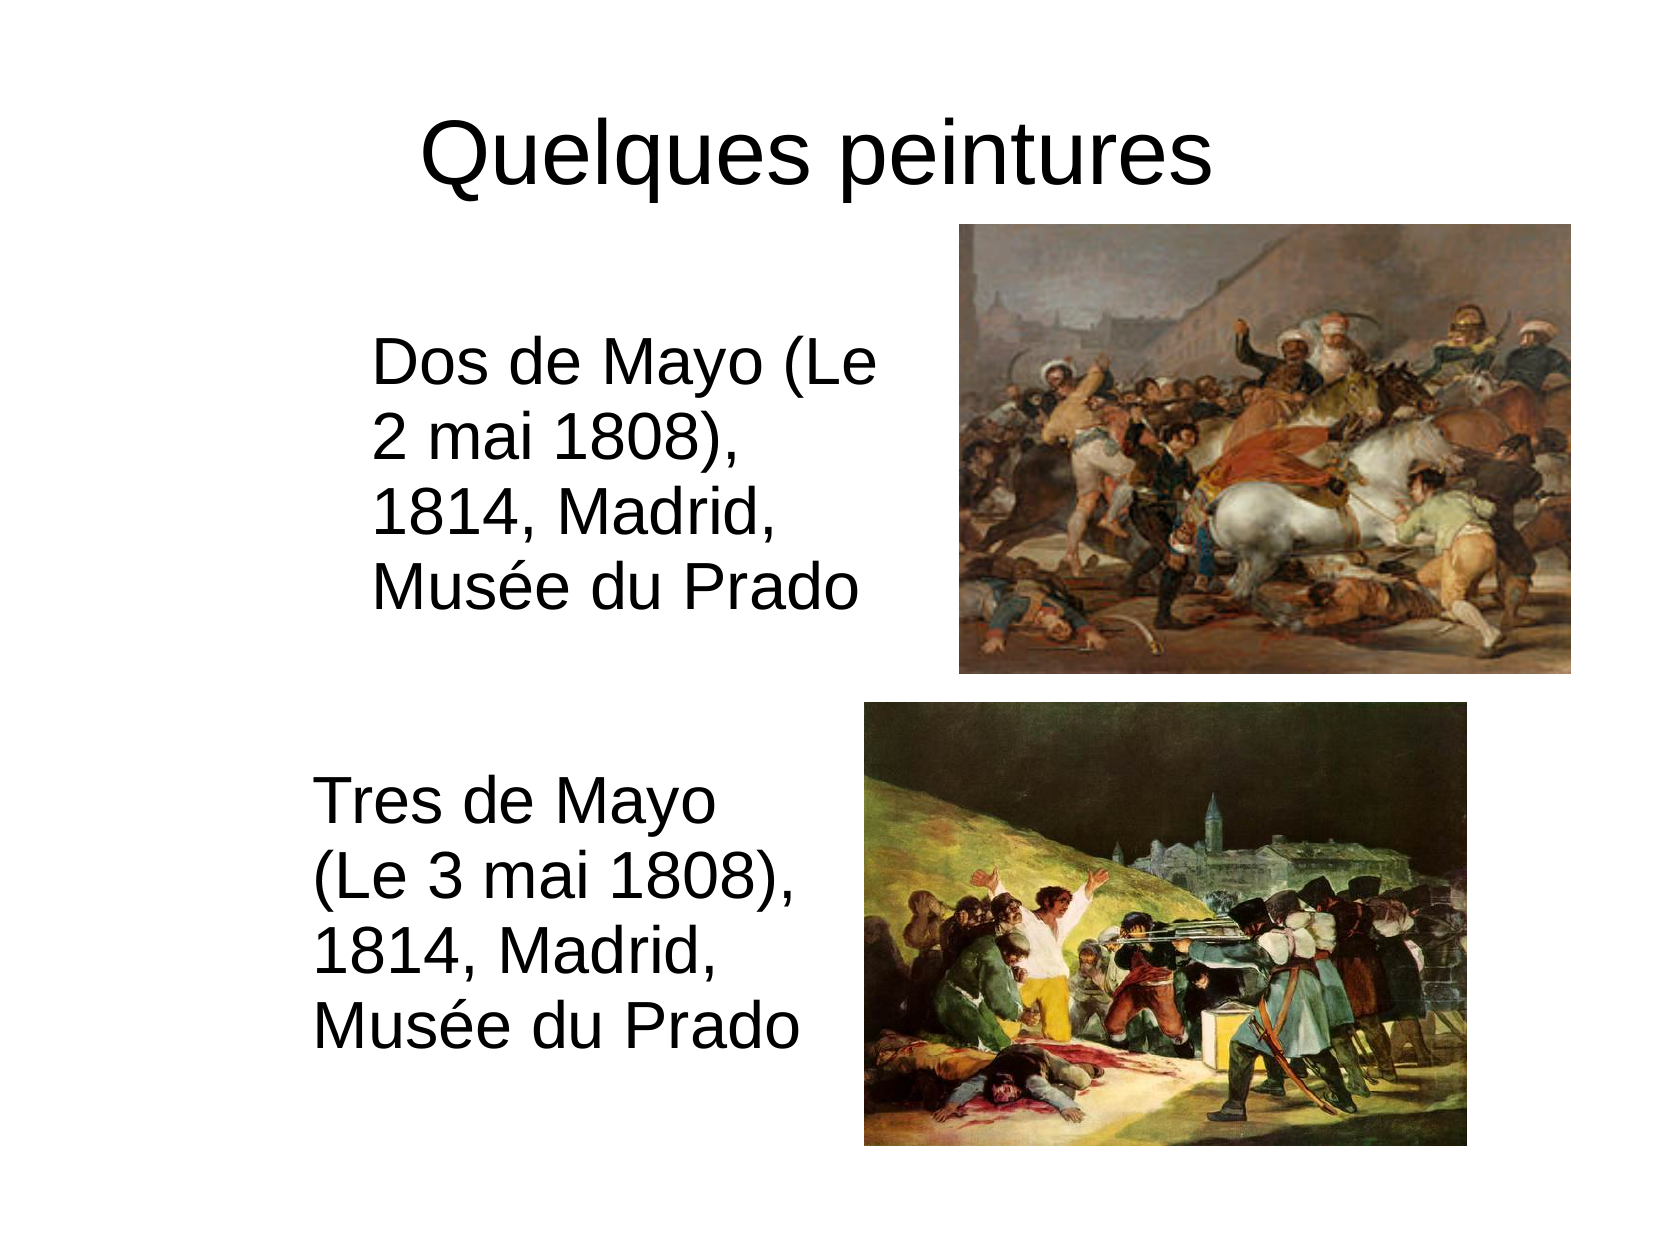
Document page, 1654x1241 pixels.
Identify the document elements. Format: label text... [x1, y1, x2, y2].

text_box Dos de Mayo (Le 2 mai 1808), 1814, Madrid, Musée du Prado [286, 316, 922, 649]
picture [959, 224, 1571, 674]
title Quelques peintures [73, 49, 1562, 257]
picture [864, 702, 1467, 1146]
text_box Tres de Mayo (Le 3 mai 1808), 1814, Madrid, Musée du Prado [227, 755, 843, 1070]
